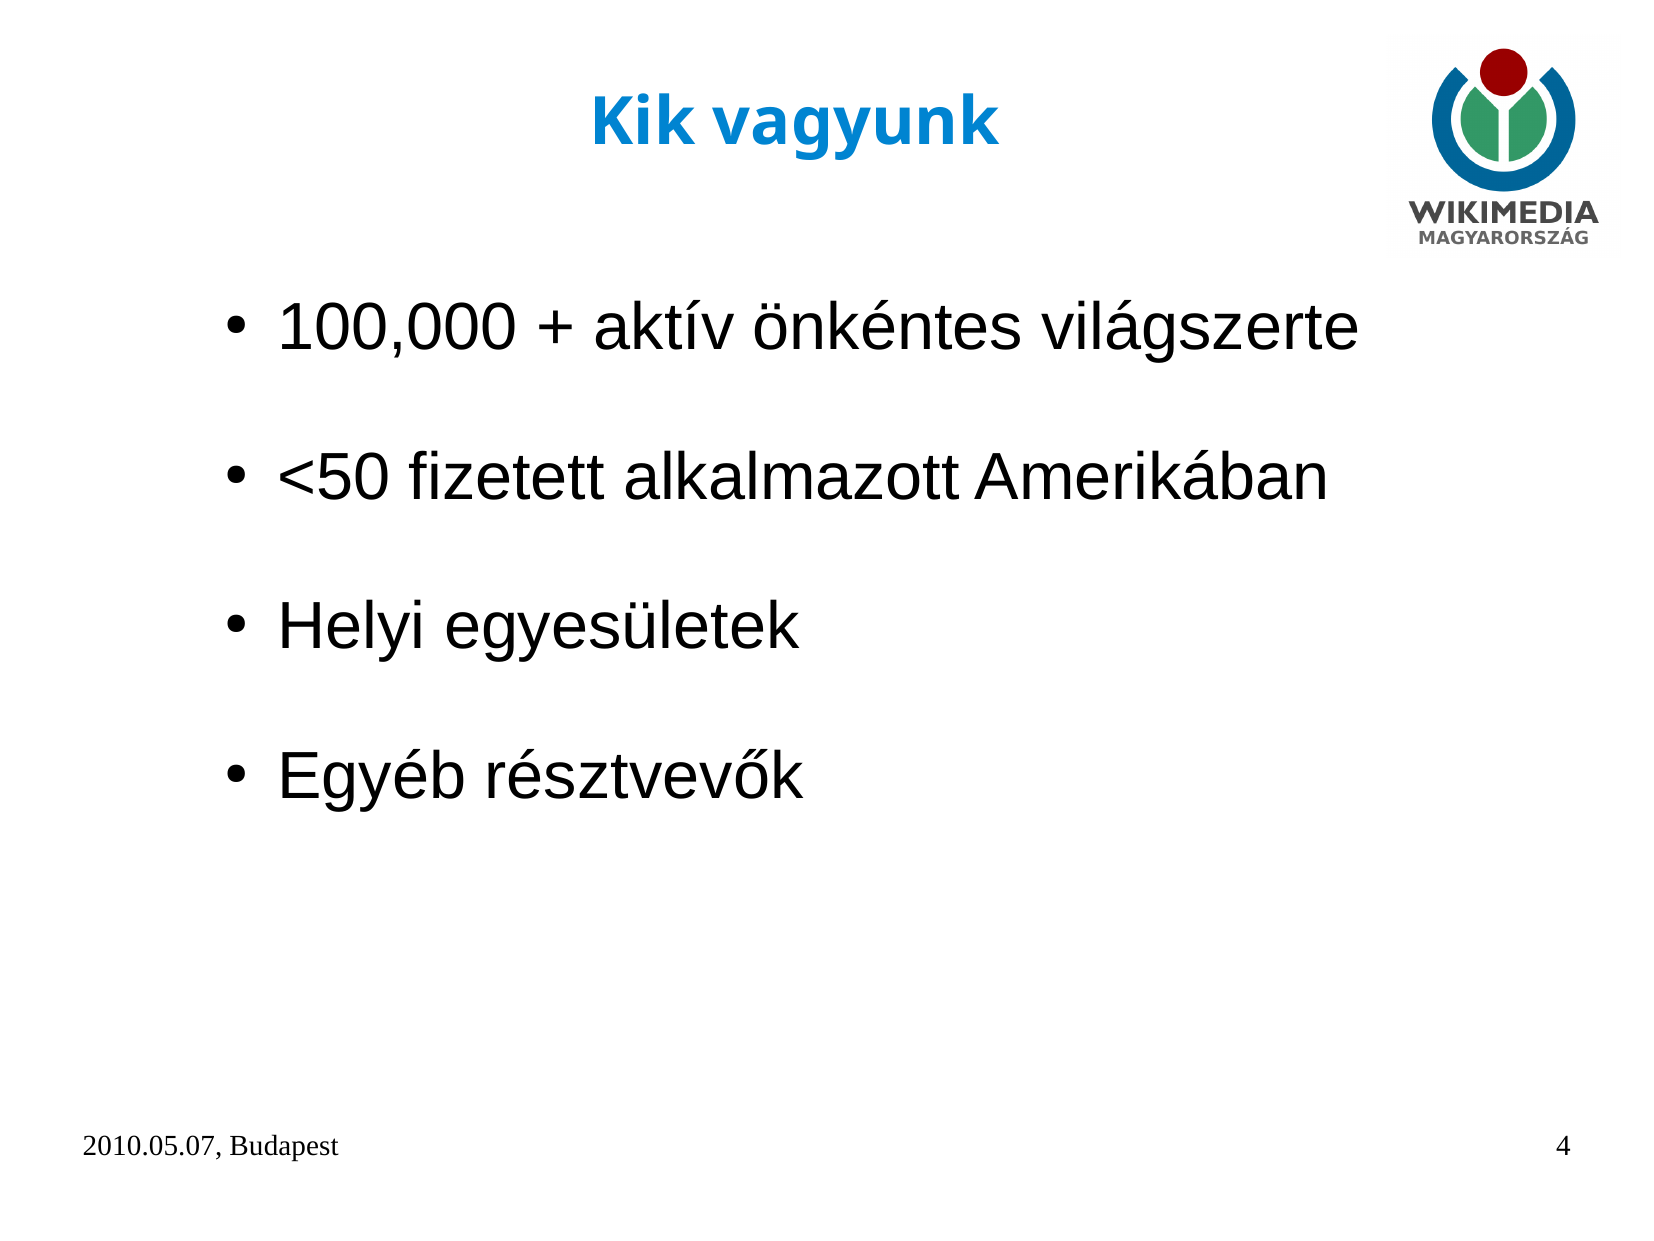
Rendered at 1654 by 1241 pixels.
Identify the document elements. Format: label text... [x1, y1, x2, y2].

title Kik vagyunk [184, 45, 1406, 192]
picture [1386, 34, 1621, 258]
list 100,000 + aktív önkéntes világszerte <50 fizetett alkalmazott Amerikában Helyi egyesületek Egyéb résztvevők [206, 289, 1530, 1058]
